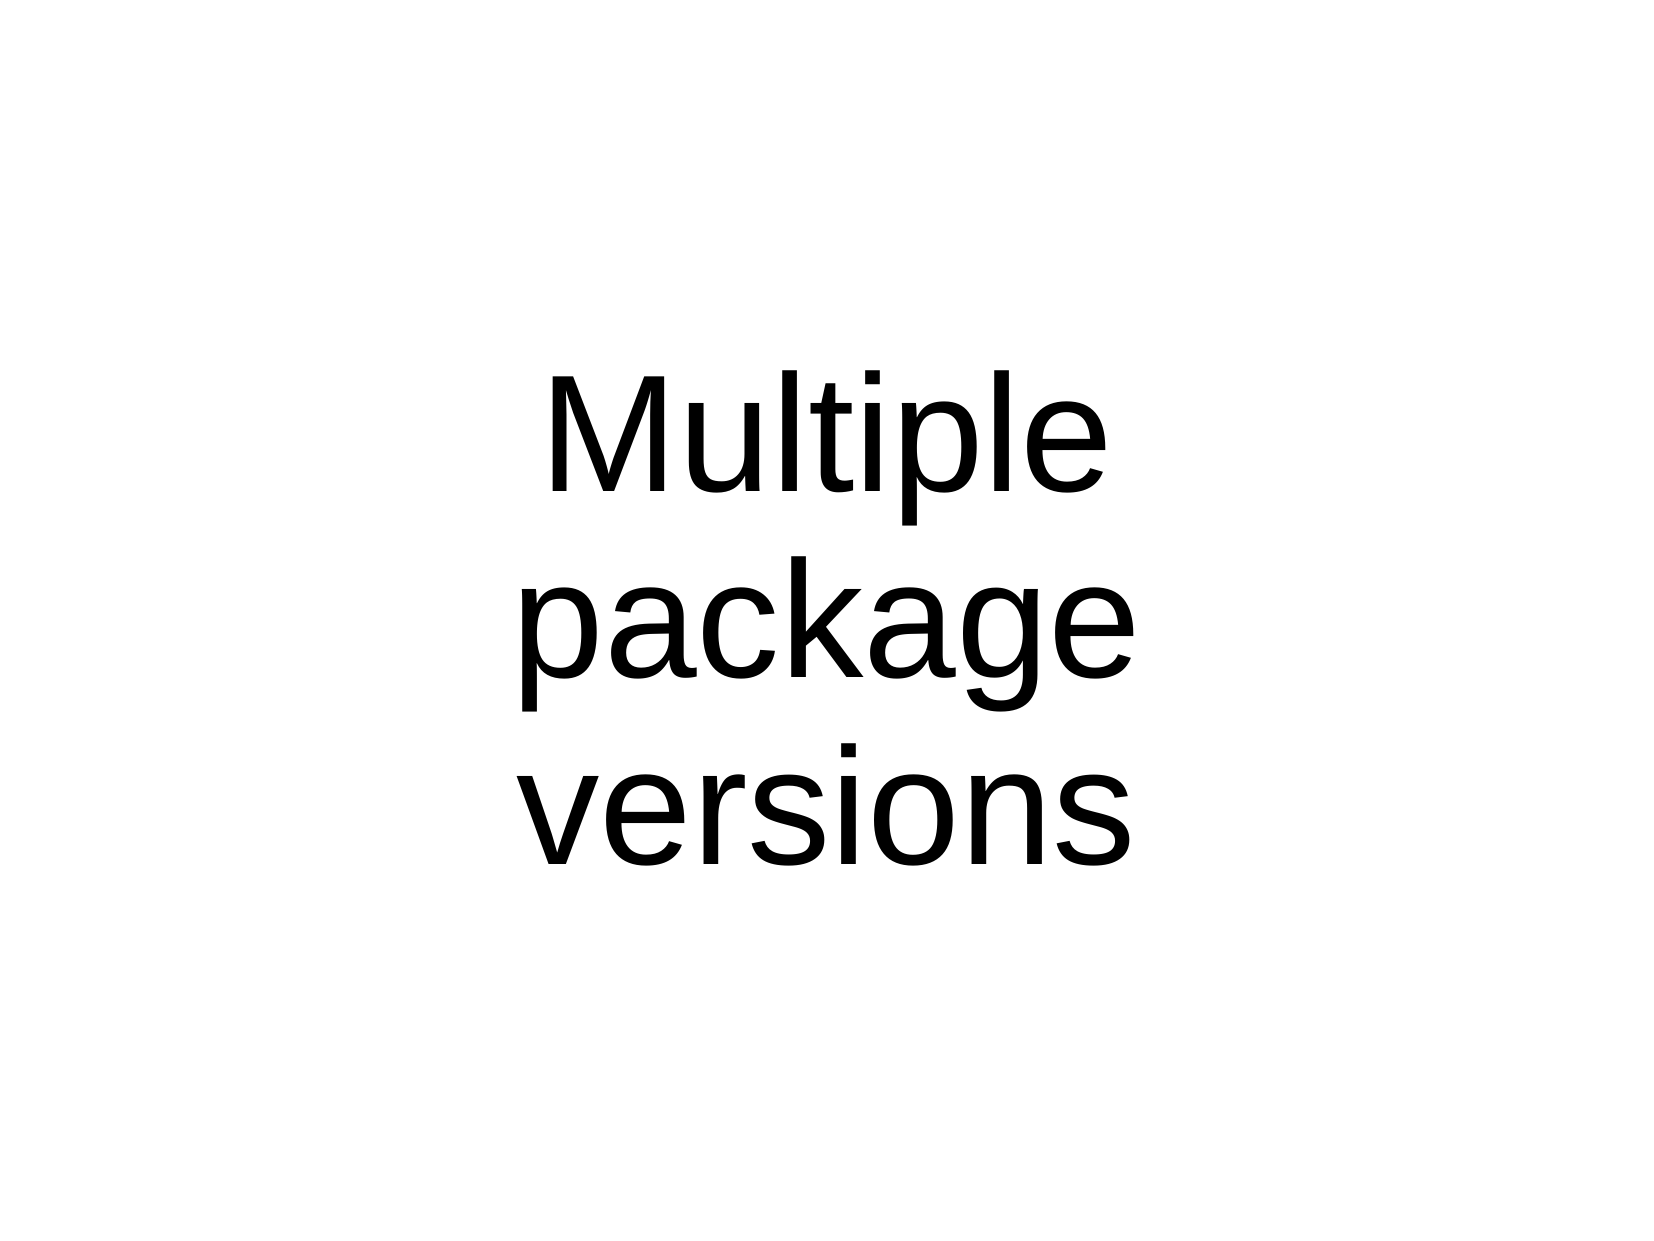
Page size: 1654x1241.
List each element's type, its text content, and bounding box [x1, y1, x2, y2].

text_box Multiple package versions [496, 333, 1158, 907]
